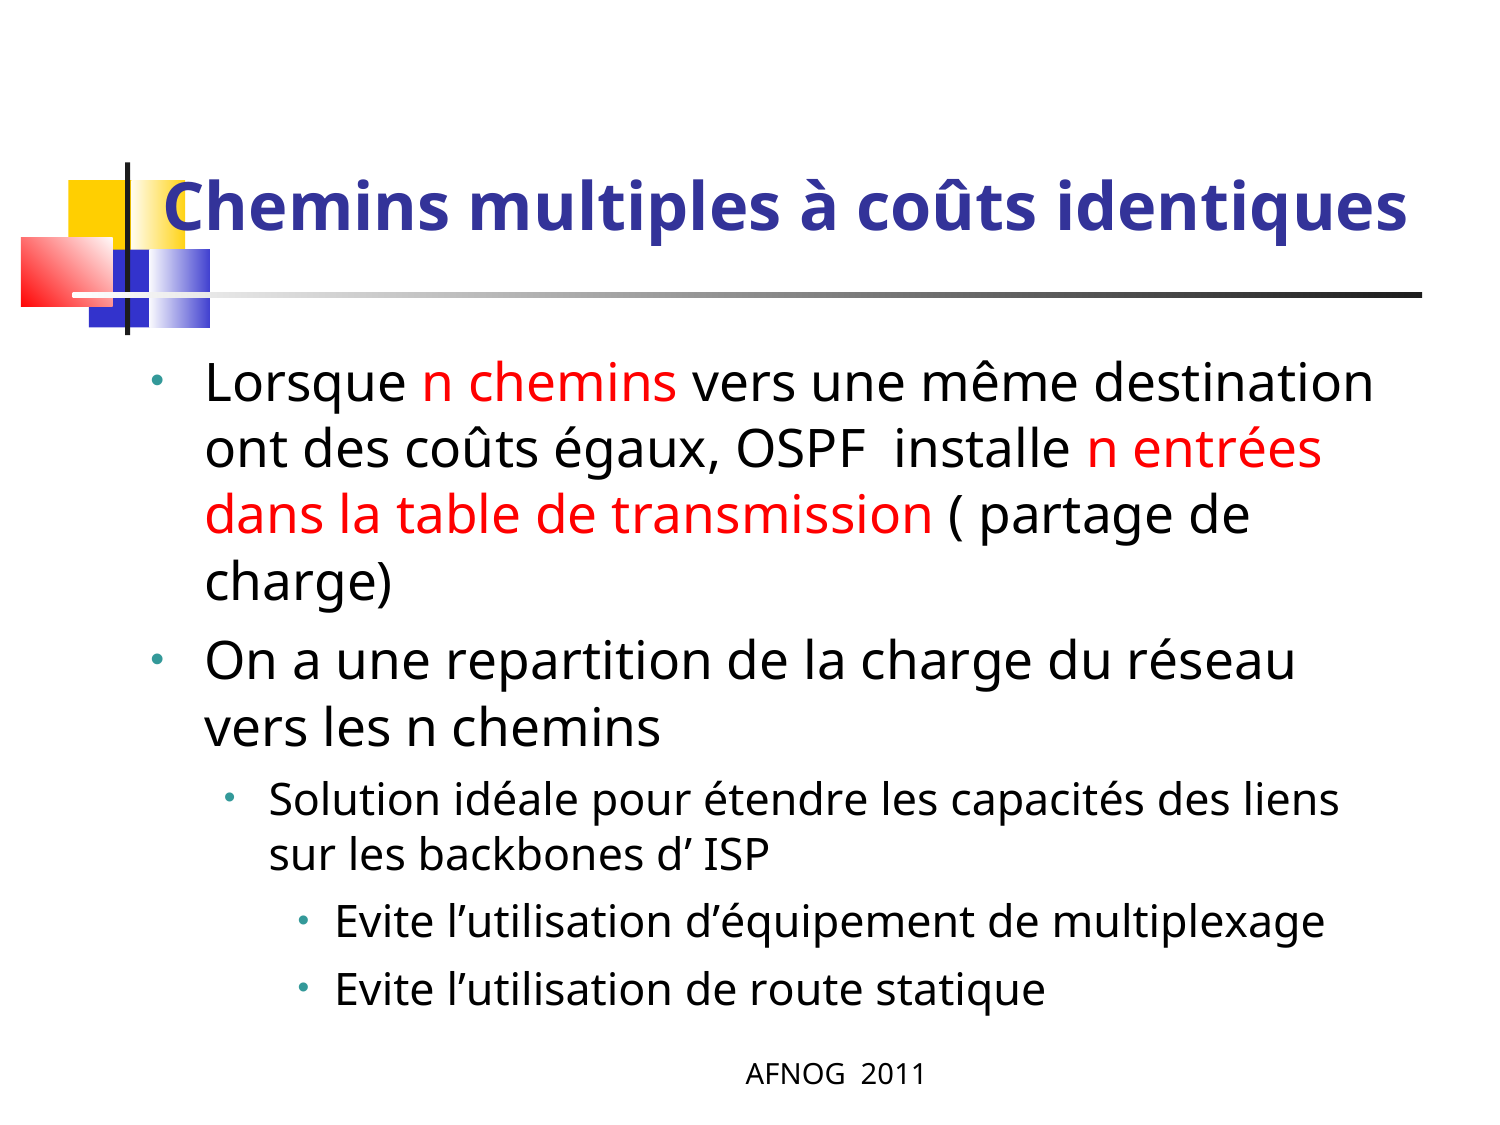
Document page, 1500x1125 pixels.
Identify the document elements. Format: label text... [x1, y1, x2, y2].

list Lorsque n chemins vers une même destination ont des coûts égaux, OSPF installe n entrées dans la table de transmission ( partage de charge) On a une repartition de la charge du réseau vers les n chemins Solution idéale pour étendre les capacités des liens sur les backbones d’ ISP Evite l’utilisation d’équipement de multiplexage Evite l’utilisation de route statique [135, 337, 1411, 1023]
title Chemins multiples à coûts identiques [147, 78, 1427, 254]
text_box AFNOG 2011 [599, 1024, 1074, 1099]
